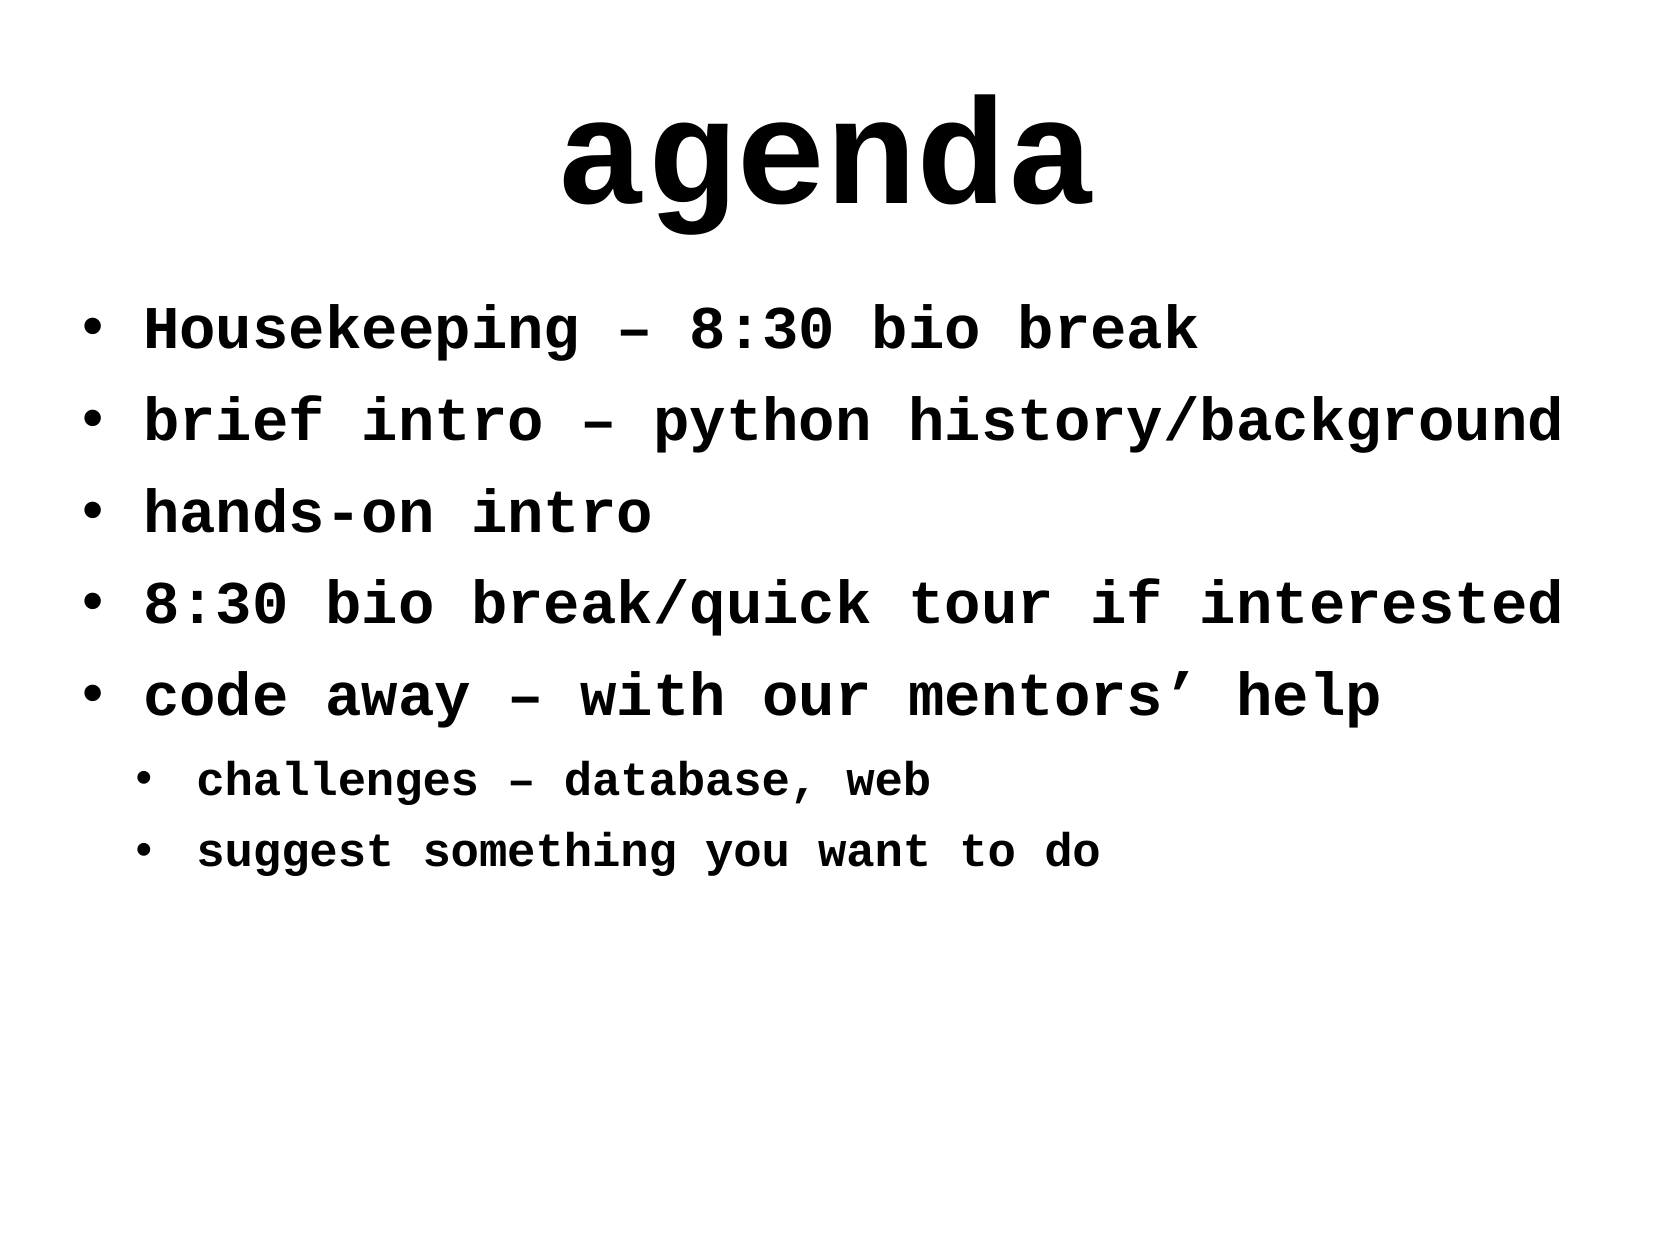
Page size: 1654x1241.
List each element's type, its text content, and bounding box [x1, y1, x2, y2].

list Housekeeping – 8:30 bio break brief intro – python history/background hands-on intro 8:30 bio break/quick tour if interested code away – with our mentors’ help challenges – database, web suggest something you want to do [82, 290, 1571, 1010]
title agenda [82, 49, 1571, 257]
